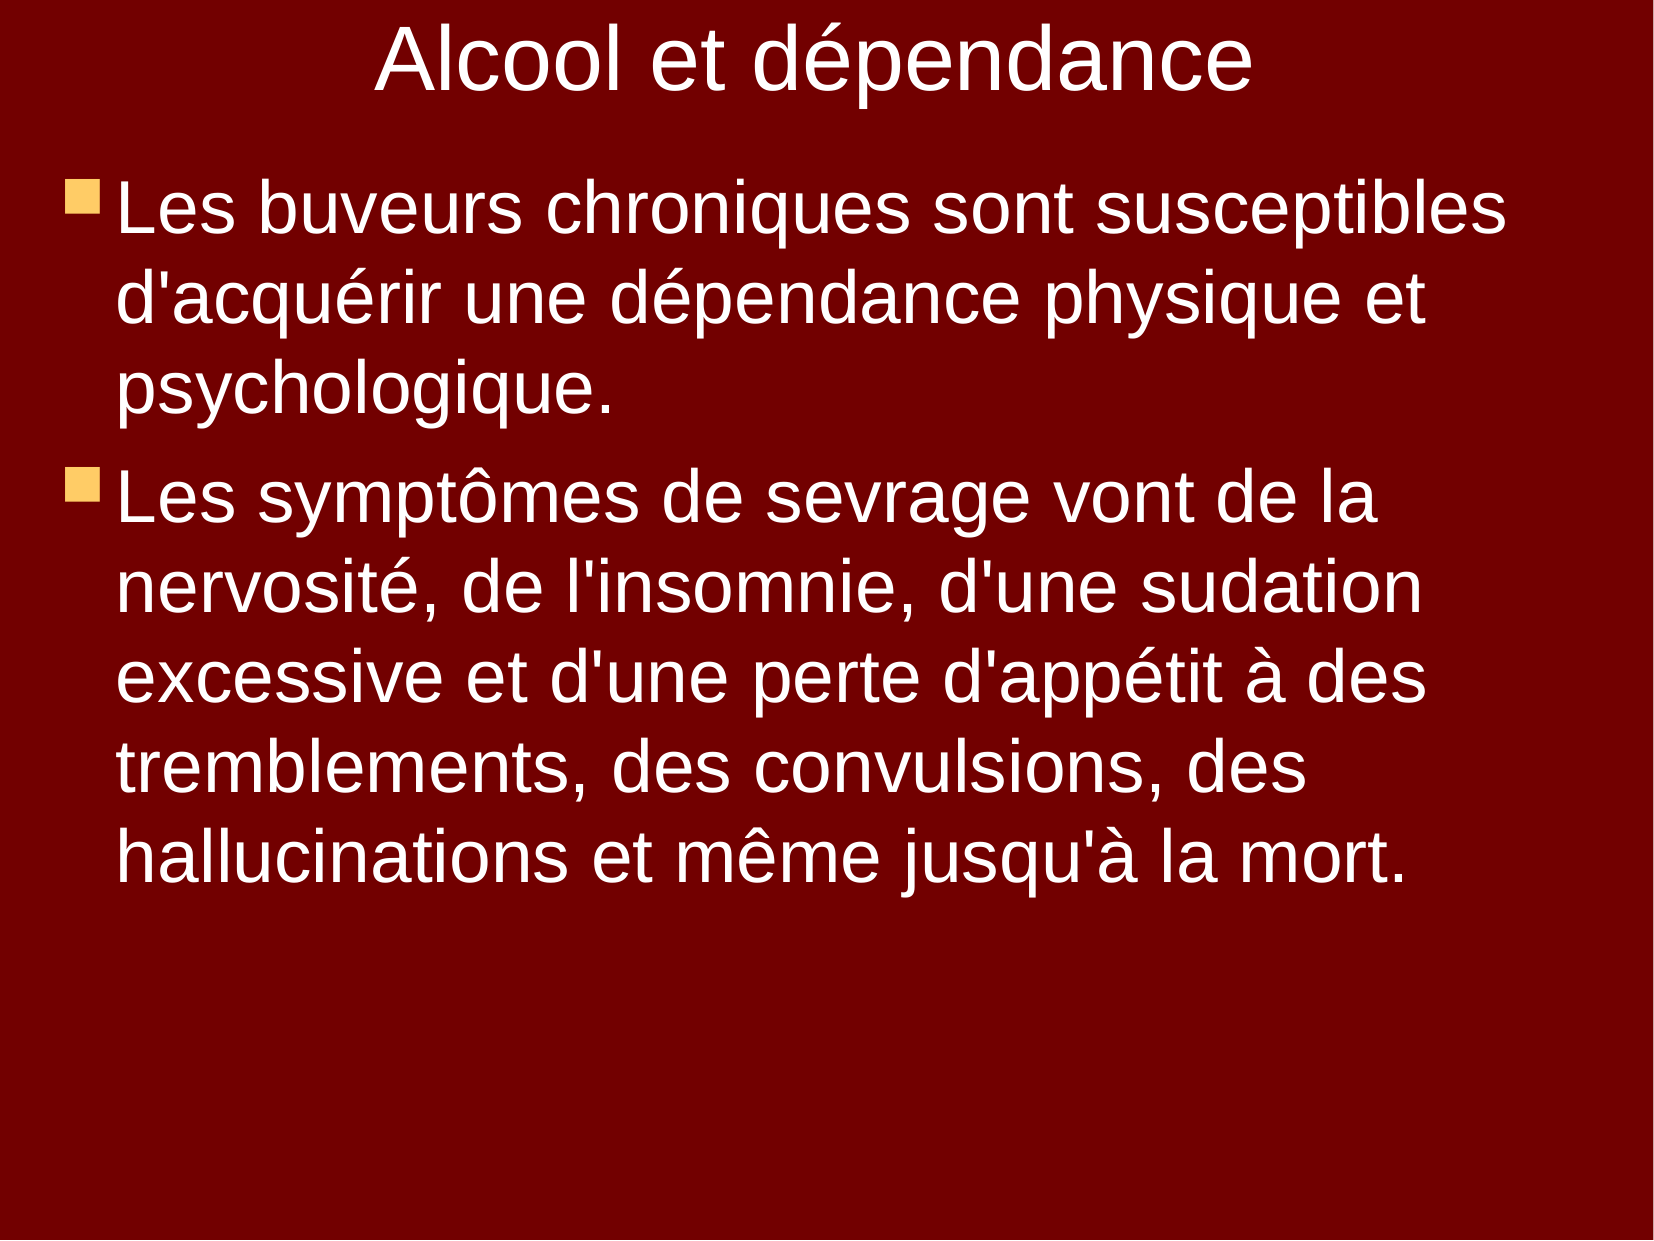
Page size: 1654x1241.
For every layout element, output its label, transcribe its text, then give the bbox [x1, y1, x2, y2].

title Alcool et dépendance [71, 0, 1560, 151]
list Les buveurs chroniques sont susceptibles d'acquérir une dépendance physique et psychologique. Les symptômes de sevrage vont de la nervosité, de l'insomnie, d'une sudation excessive et d'une perte d'appétit à des tremblements, des convulsions, des hallucinations et même jusqu'à la mort. [45, 151, 1571, 1103]
